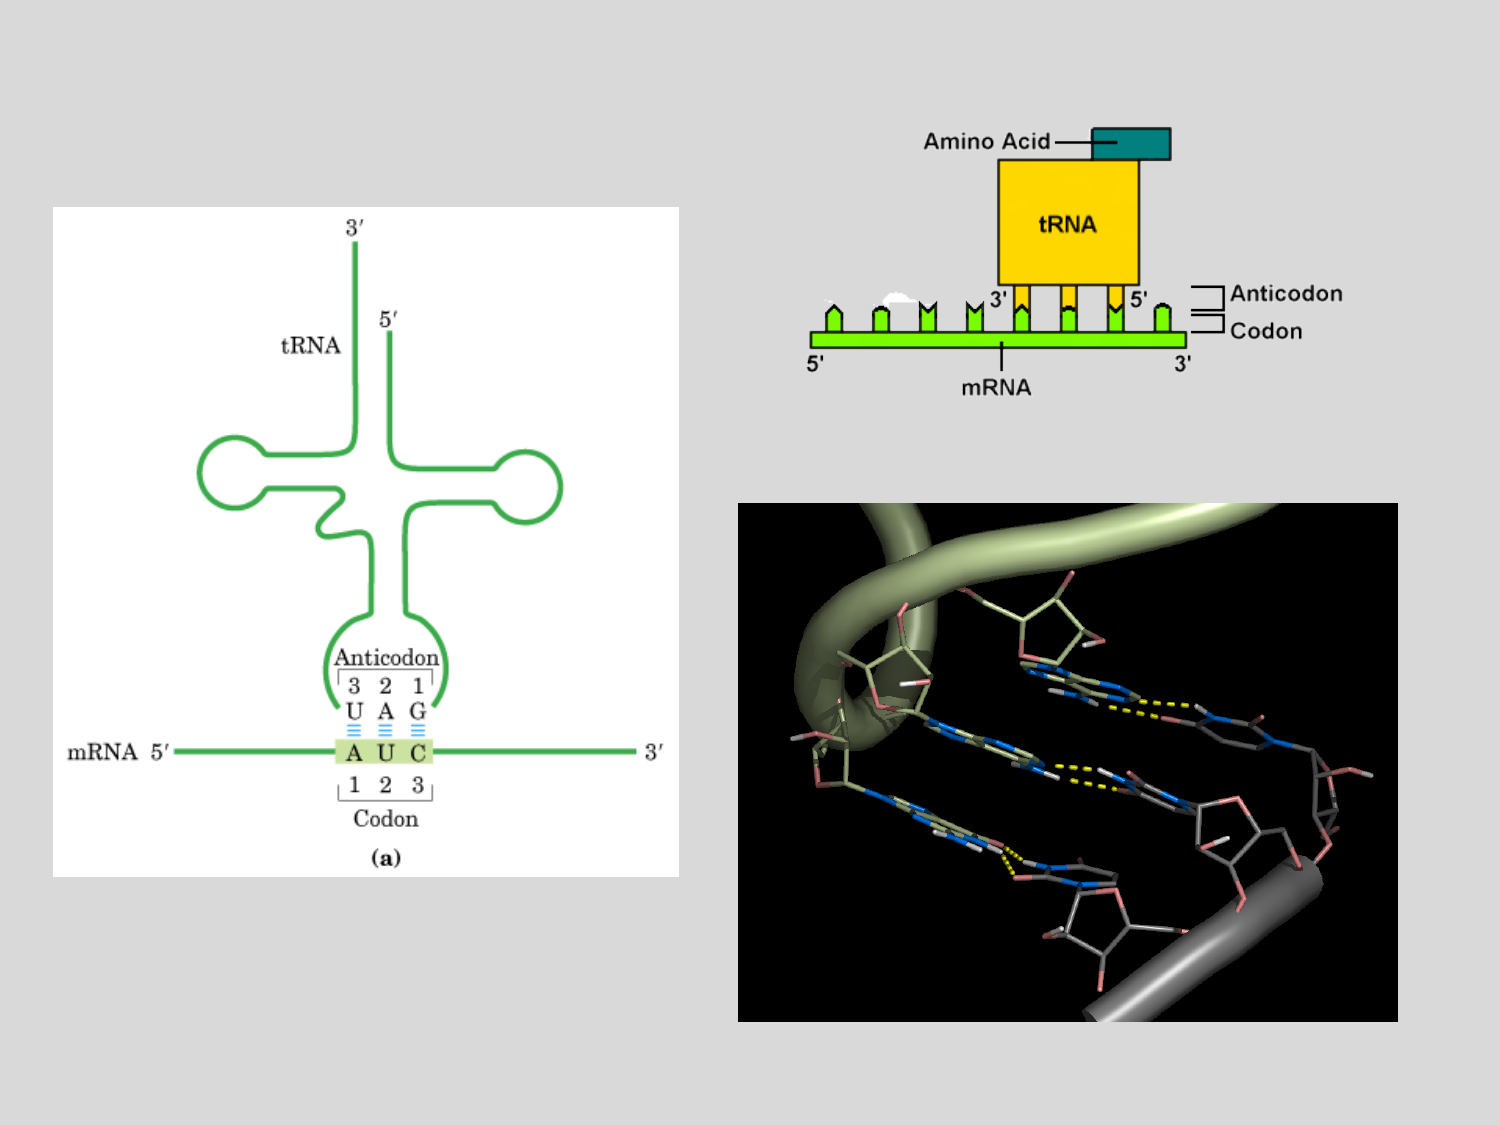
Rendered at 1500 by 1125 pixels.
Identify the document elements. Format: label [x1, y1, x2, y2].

picture [738, 503, 1398, 1022]
picture [53, 207, 679, 877]
picture [797, 113, 1349, 403]
